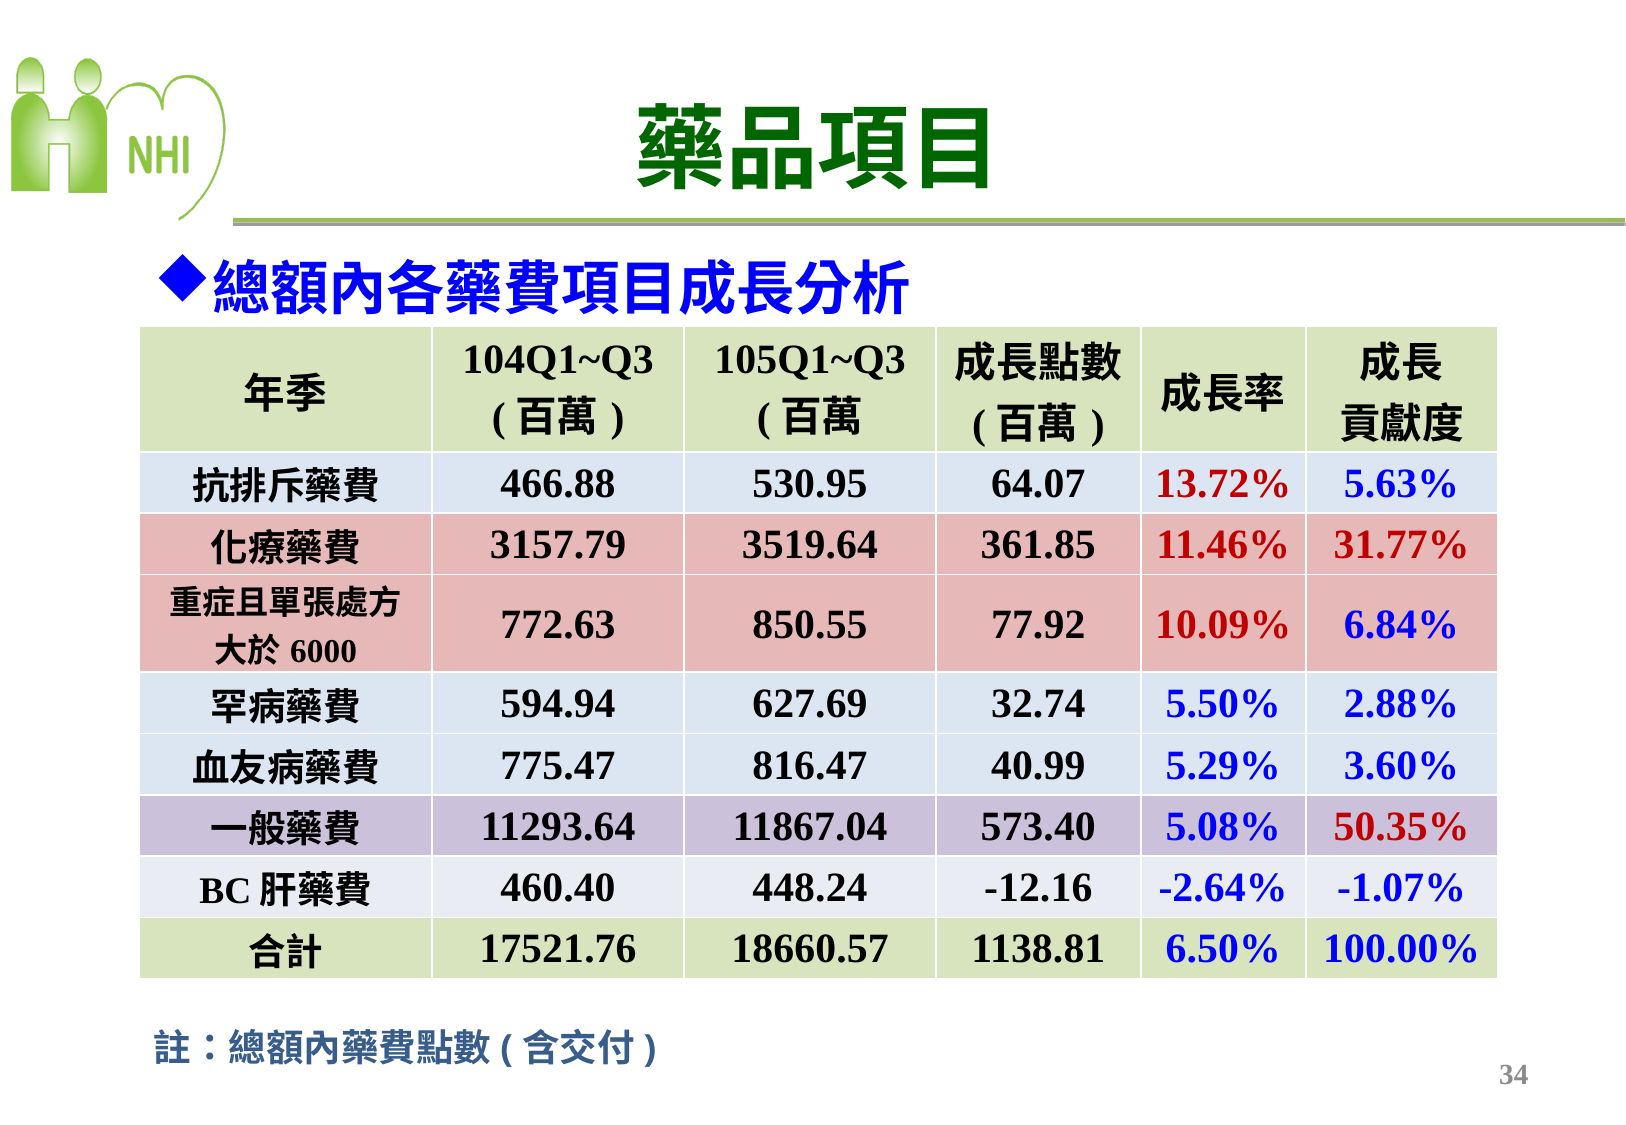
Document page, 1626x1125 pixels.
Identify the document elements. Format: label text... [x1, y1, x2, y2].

table_cell 77.92 [937, 575, 1140, 671]
table_cell 3.60% [1307, 734, 1497, 794]
table_cell 化療藥費 [140, 514, 431, 574]
table_header 105Q1~Q3 (百萬 [685, 329, 935, 451]
table_cell 772.63 [433, 575, 683, 671]
table_cell 1138.81 [937, 918, 1140, 978]
table_cell 10.09% [1142, 575, 1305, 671]
table_cell 594.94 [433, 673, 683, 733]
table_cell 重症且單張處方 大於6000 [140, 575, 431, 671]
table_cell 40.99 [937, 734, 1140, 794]
table_cell BC肝藥費 [140, 857, 431, 917]
table_cell 13.72% [1142, 453, 1305, 512]
table_cell 5.63% [1307, 453, 1497, 512]
table_cell 50.35% [1307, 796, 1497, 855]
table_cell 466.88 [433, 453, 683, 512]
table_cell 361.85 [937, 514, 1140, 574]
table_header 104Q1~Q3 (百萬) [433, 329, 683, 451]
table_cell 775.47 [433, 734, 683, 794]
table_cell 573.40 [937, 796, 1140, 855]
table_cell 17521.76 [433, 918, 683, 978]
table_cell 64.07 [937, 453, 1140, 512]
table_cell 2.88% [1307, 673, 1497, 733]
slide_number <編號> [1164, 1042, 1544, 1103]
table_cell 816.47 [685, 734, 935, 794]
table_cell 合計 [140, 918, 431, 978]
picture [0, 42, 233, 233]
table_cell 11293.64 [433, 796, 683, 855]
table_cell 3519.64 [685, 514, 935, 574]
table_header 年季 [140, 329, 431, 451]
table_cell 一般藥費 [140, 796, 431, 855]
table_cell 31.77% [1307, 514, 1497, 574]
table_cell 460.40 [433, 857, 683, 917]
table_cell 5.29% [1142, 734, 1305, 794]
table_cell 5.50% [1142, 673, 1305, 733]
text_box 總額內各藥費項目成長分析 [139, 243, 1463, 329]
table_cell 6.84% [1307, 575, 1497, 671]
table_cell 448.24 [685, 857, 935, 917]
table_cell 100.00% [1307, 918, 1497, 978]
table_cell -12.16 [937, 857, 1140, 917]
table_cell 850.55 [685, 575, 935, 671]
table_cell 11.46% [1142, 514, 1305, 574]
table_cell 6.50% [1142, 918, 1305, 978]
table_cell 罕病藥費 [140, 673, 431, 733]
table_cell 32.74 [937, 673, 1140, 733]
table_cell 11867.04 [685, 796, 935, 855]
table_cell 抗排斥藥費 [140, 453, 431, 512]
table_cell -2.64% [1142, 857, 1305, 917]
table_cell 530.95 [685, 453, 935, 512]
table_cell -1.07% [1307, 857, 1497, 917]
table_cell 3157.79 [433, 514, 683, 574]
table_cell 18660.57 [685, 918, 935, 978]
table_header 成長點數 (百萬) [937, 329, 1140, 451]
table_cell 血友病藥費 [140, 734, 431, 794]
table_header 成長 貢獻度 [1307, 327, 1497, 451]
table_header 成長率 [1142, 329, 1305, 451]
text_box 註：總額內藥費點數(含交付) [139, 1016, 1486, 1076]
table_cell 627.69 [685, 673, 935, 733]
title 藥品項目 [91, 68, 1544, 220]
table_cell 5.08% [1142, 796, 1305, 855]
